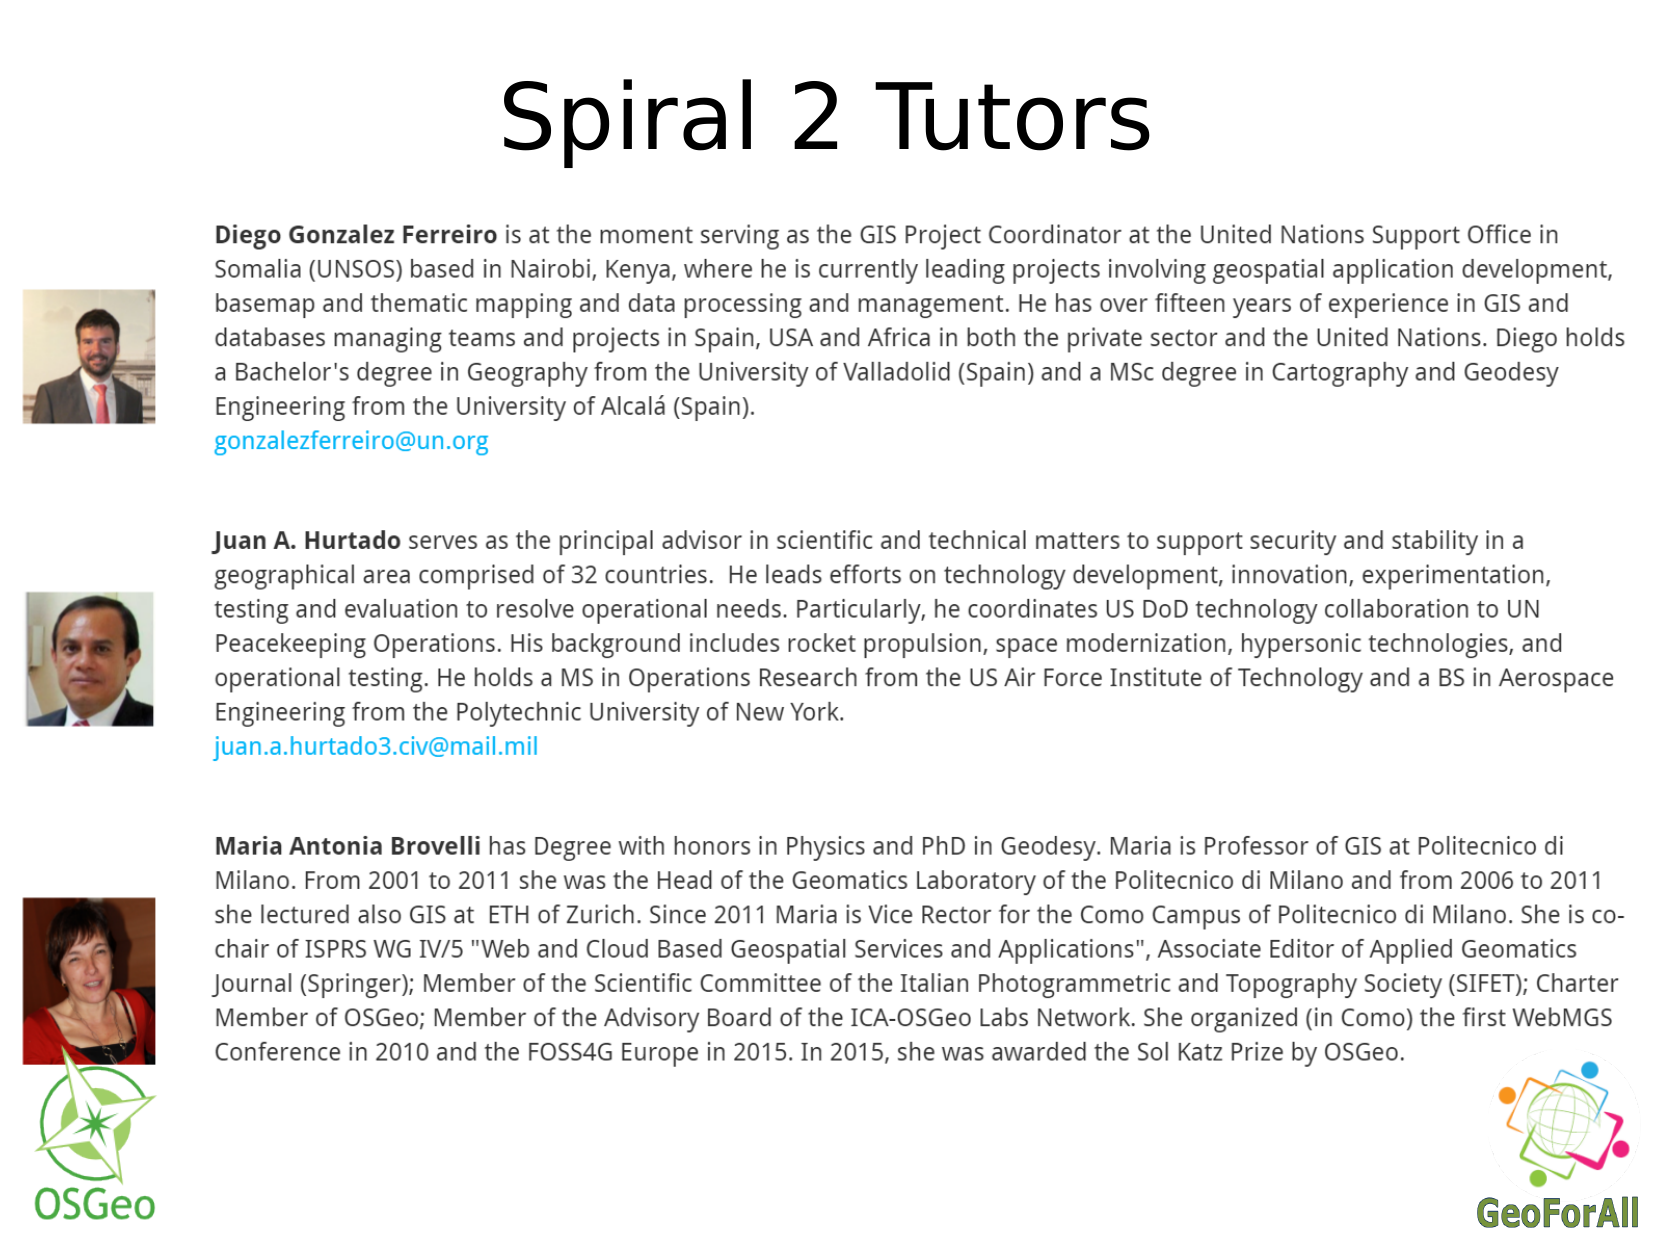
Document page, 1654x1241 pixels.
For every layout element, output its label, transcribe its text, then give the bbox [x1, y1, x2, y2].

title Spiral 2 Tutors [82, 13, 1571, 210]
picture [6, 210, 1654, 1241]
